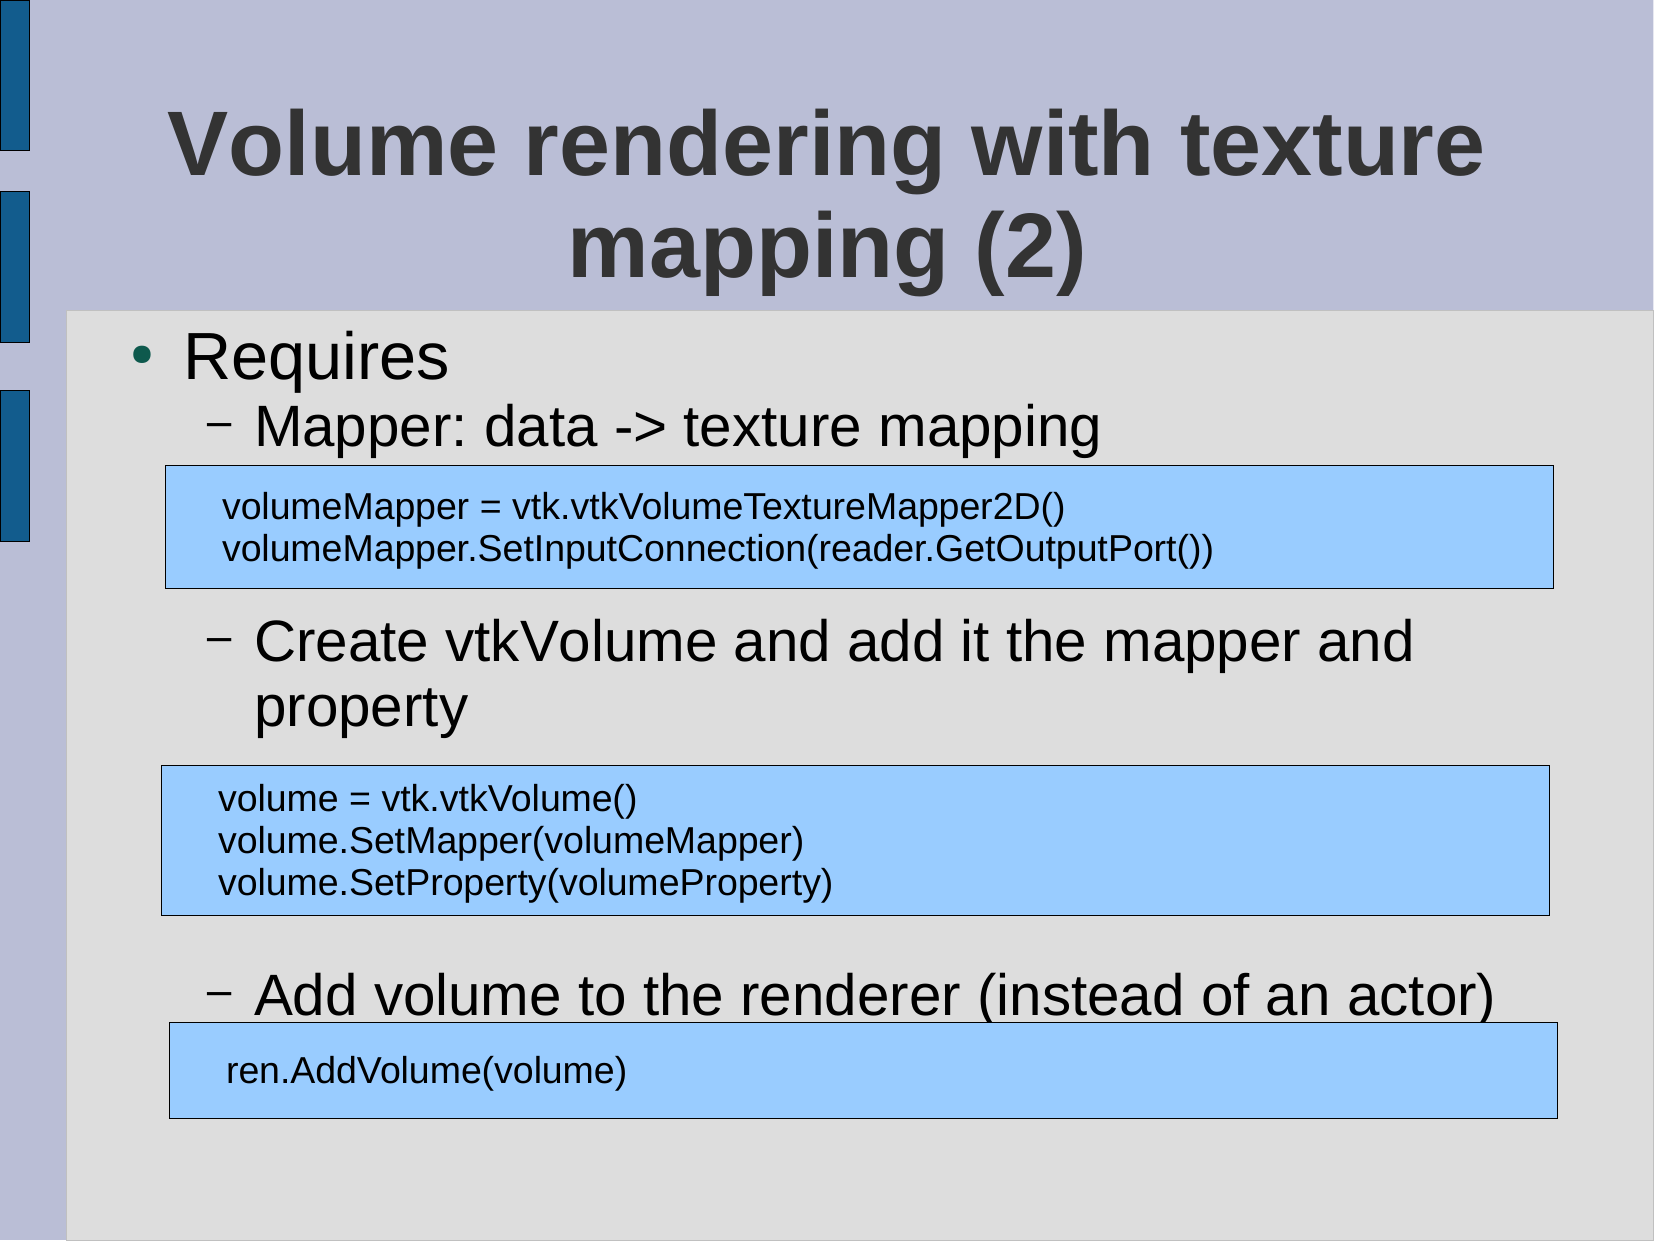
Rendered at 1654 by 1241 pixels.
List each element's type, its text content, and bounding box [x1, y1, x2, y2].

text_box volumeMapper = vtk.vtkVolumeTextureMapper2D() volumeMapper.SetInputConnection(reader.GetOutputPort()) [165, 465, 1554, 589]
text_box volume = vtk.vtkVolume() volume.SetMapper(volumeMapper) volume.SetProperty(volumeProperty) [161, 765, 1550, 916]
text_box ren.AddVolume(volume) [169, 1022, 1558, 1119]
list Requires Mapper: data -> texture mapping Create vtkVolume and add it the mapper and property Add volume to the renderer (instead of an actor) [112, 319, 1613, 1198]
title Volume rendering with texture mapping (2) [121, 91, 1534, 298]
